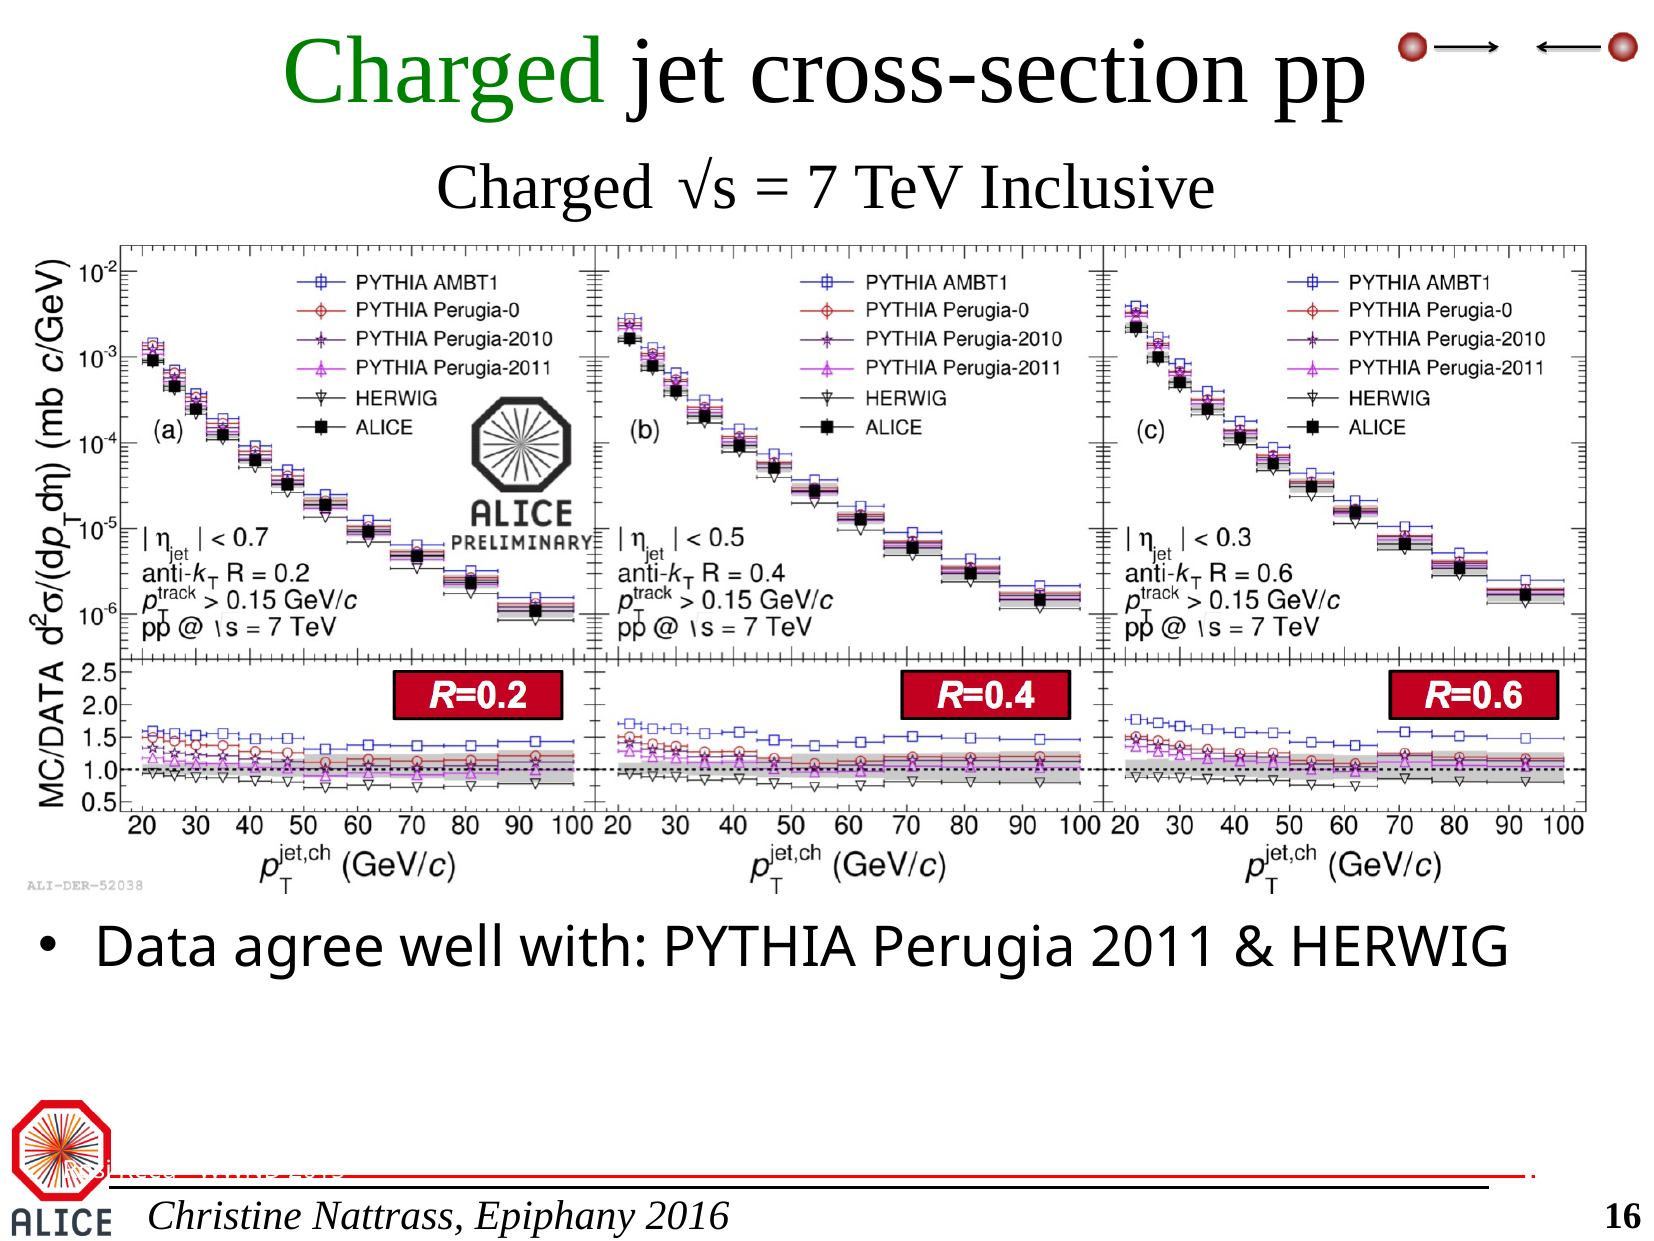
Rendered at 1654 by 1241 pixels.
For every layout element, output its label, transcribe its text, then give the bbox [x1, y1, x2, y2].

picture [23, 236, 1607, 902]
slide_number <number> [1427, 1135, 1607, 1202]
picture [11, 1100, 111, 1236]
title Charged jet cross-section pp Charged √s = 7 TeV Inclusive [99, 0, 1554, 236]
footer Rosi Reed - WWND 2015 [47, 1135, 923, 1202]
text_box Data agree well with: PYTHIA Perugia 2011 & HERWIG [23, 902, 1653, 1134]
picture [1554, 0, 1641, 209]
